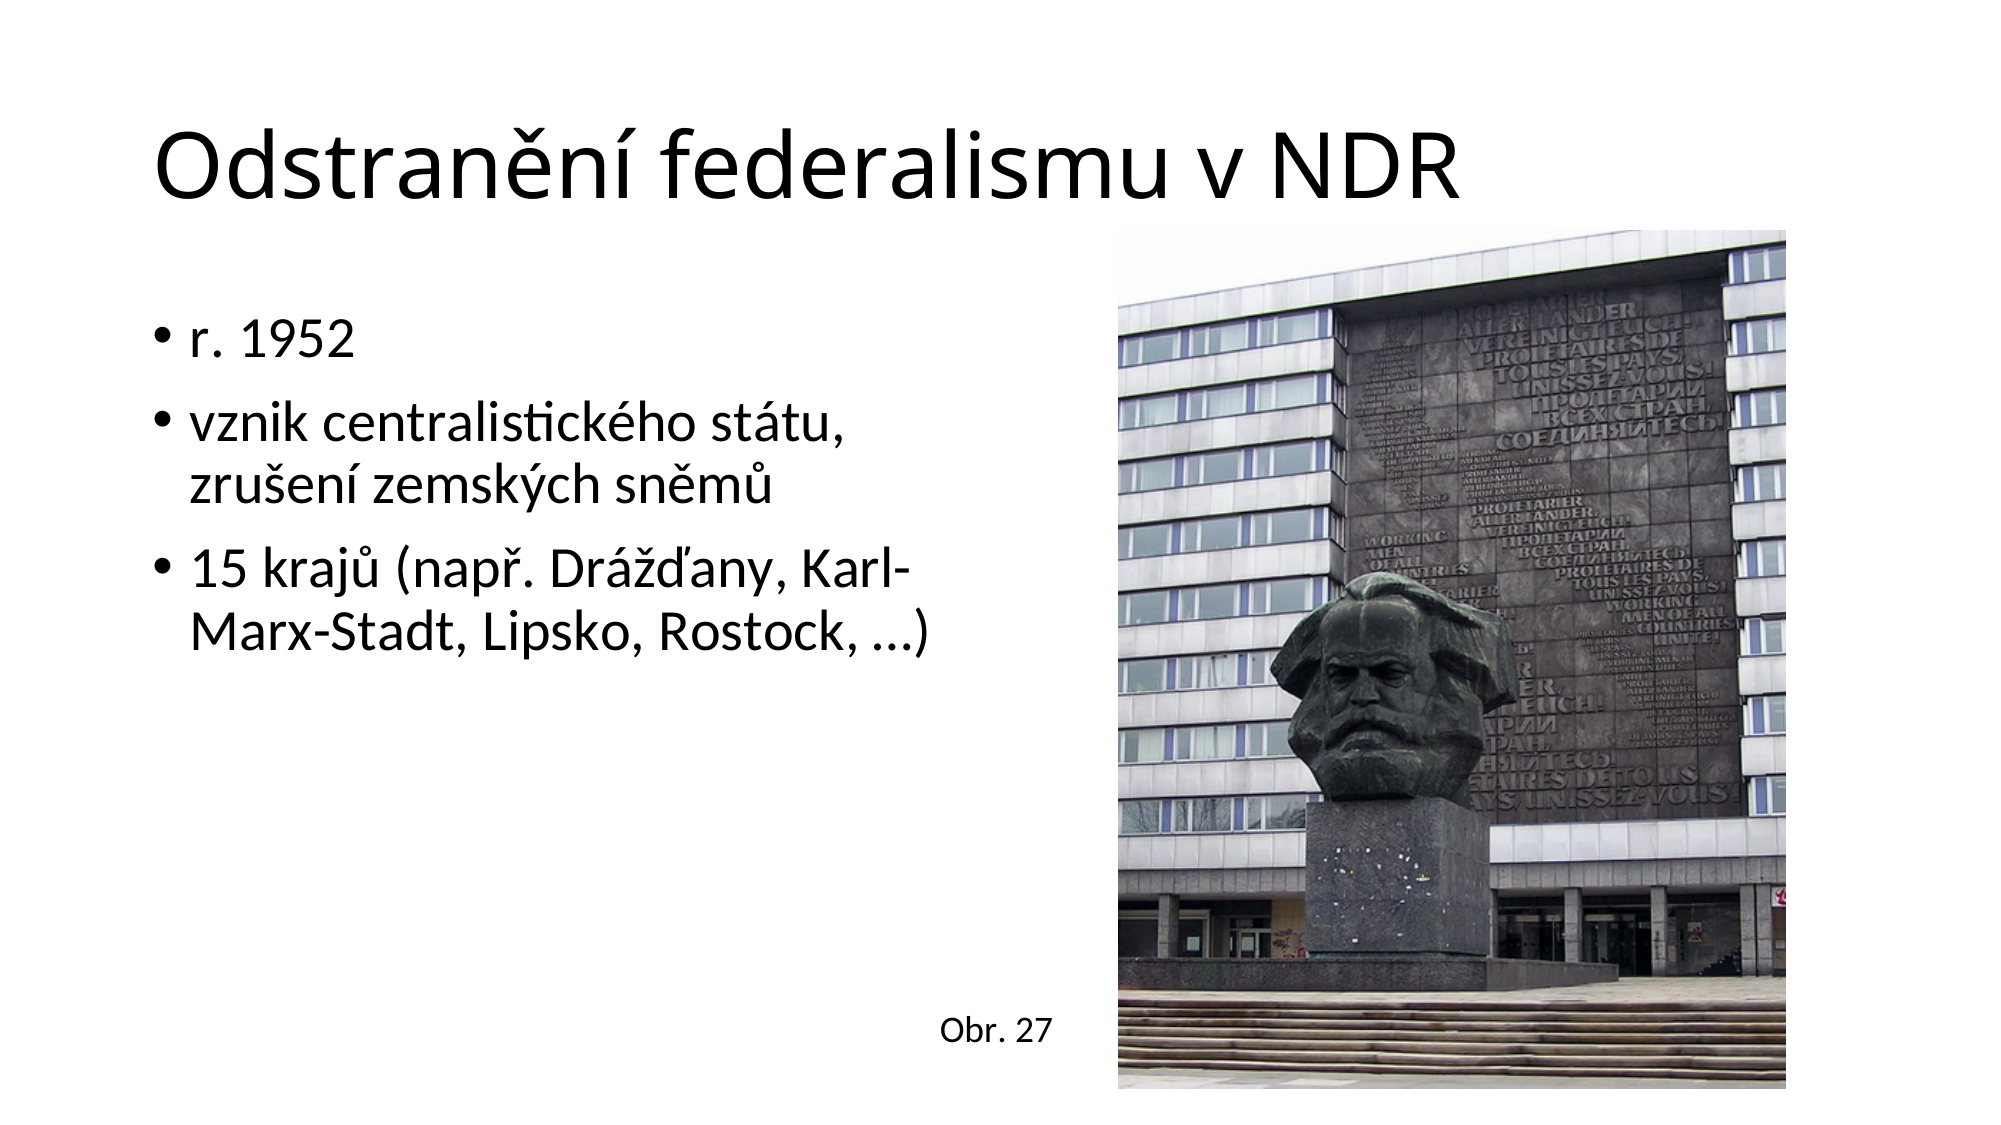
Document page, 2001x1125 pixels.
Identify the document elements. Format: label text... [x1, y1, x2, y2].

text_box [1118, 230, 1786, 1089]
list r. 1952 vznik centralistického státu, zrušení zemských sněmů 15 krajů (např. Drážďany, Karl-Marx-Stadt, Lipsko, Rostock, …) [137, 299, 988, 1014]
title Odstranění federalismu v NDR [137, 59, 1863, 278]
text_box Obr. 27 [924, 997, 1119, 1059]
